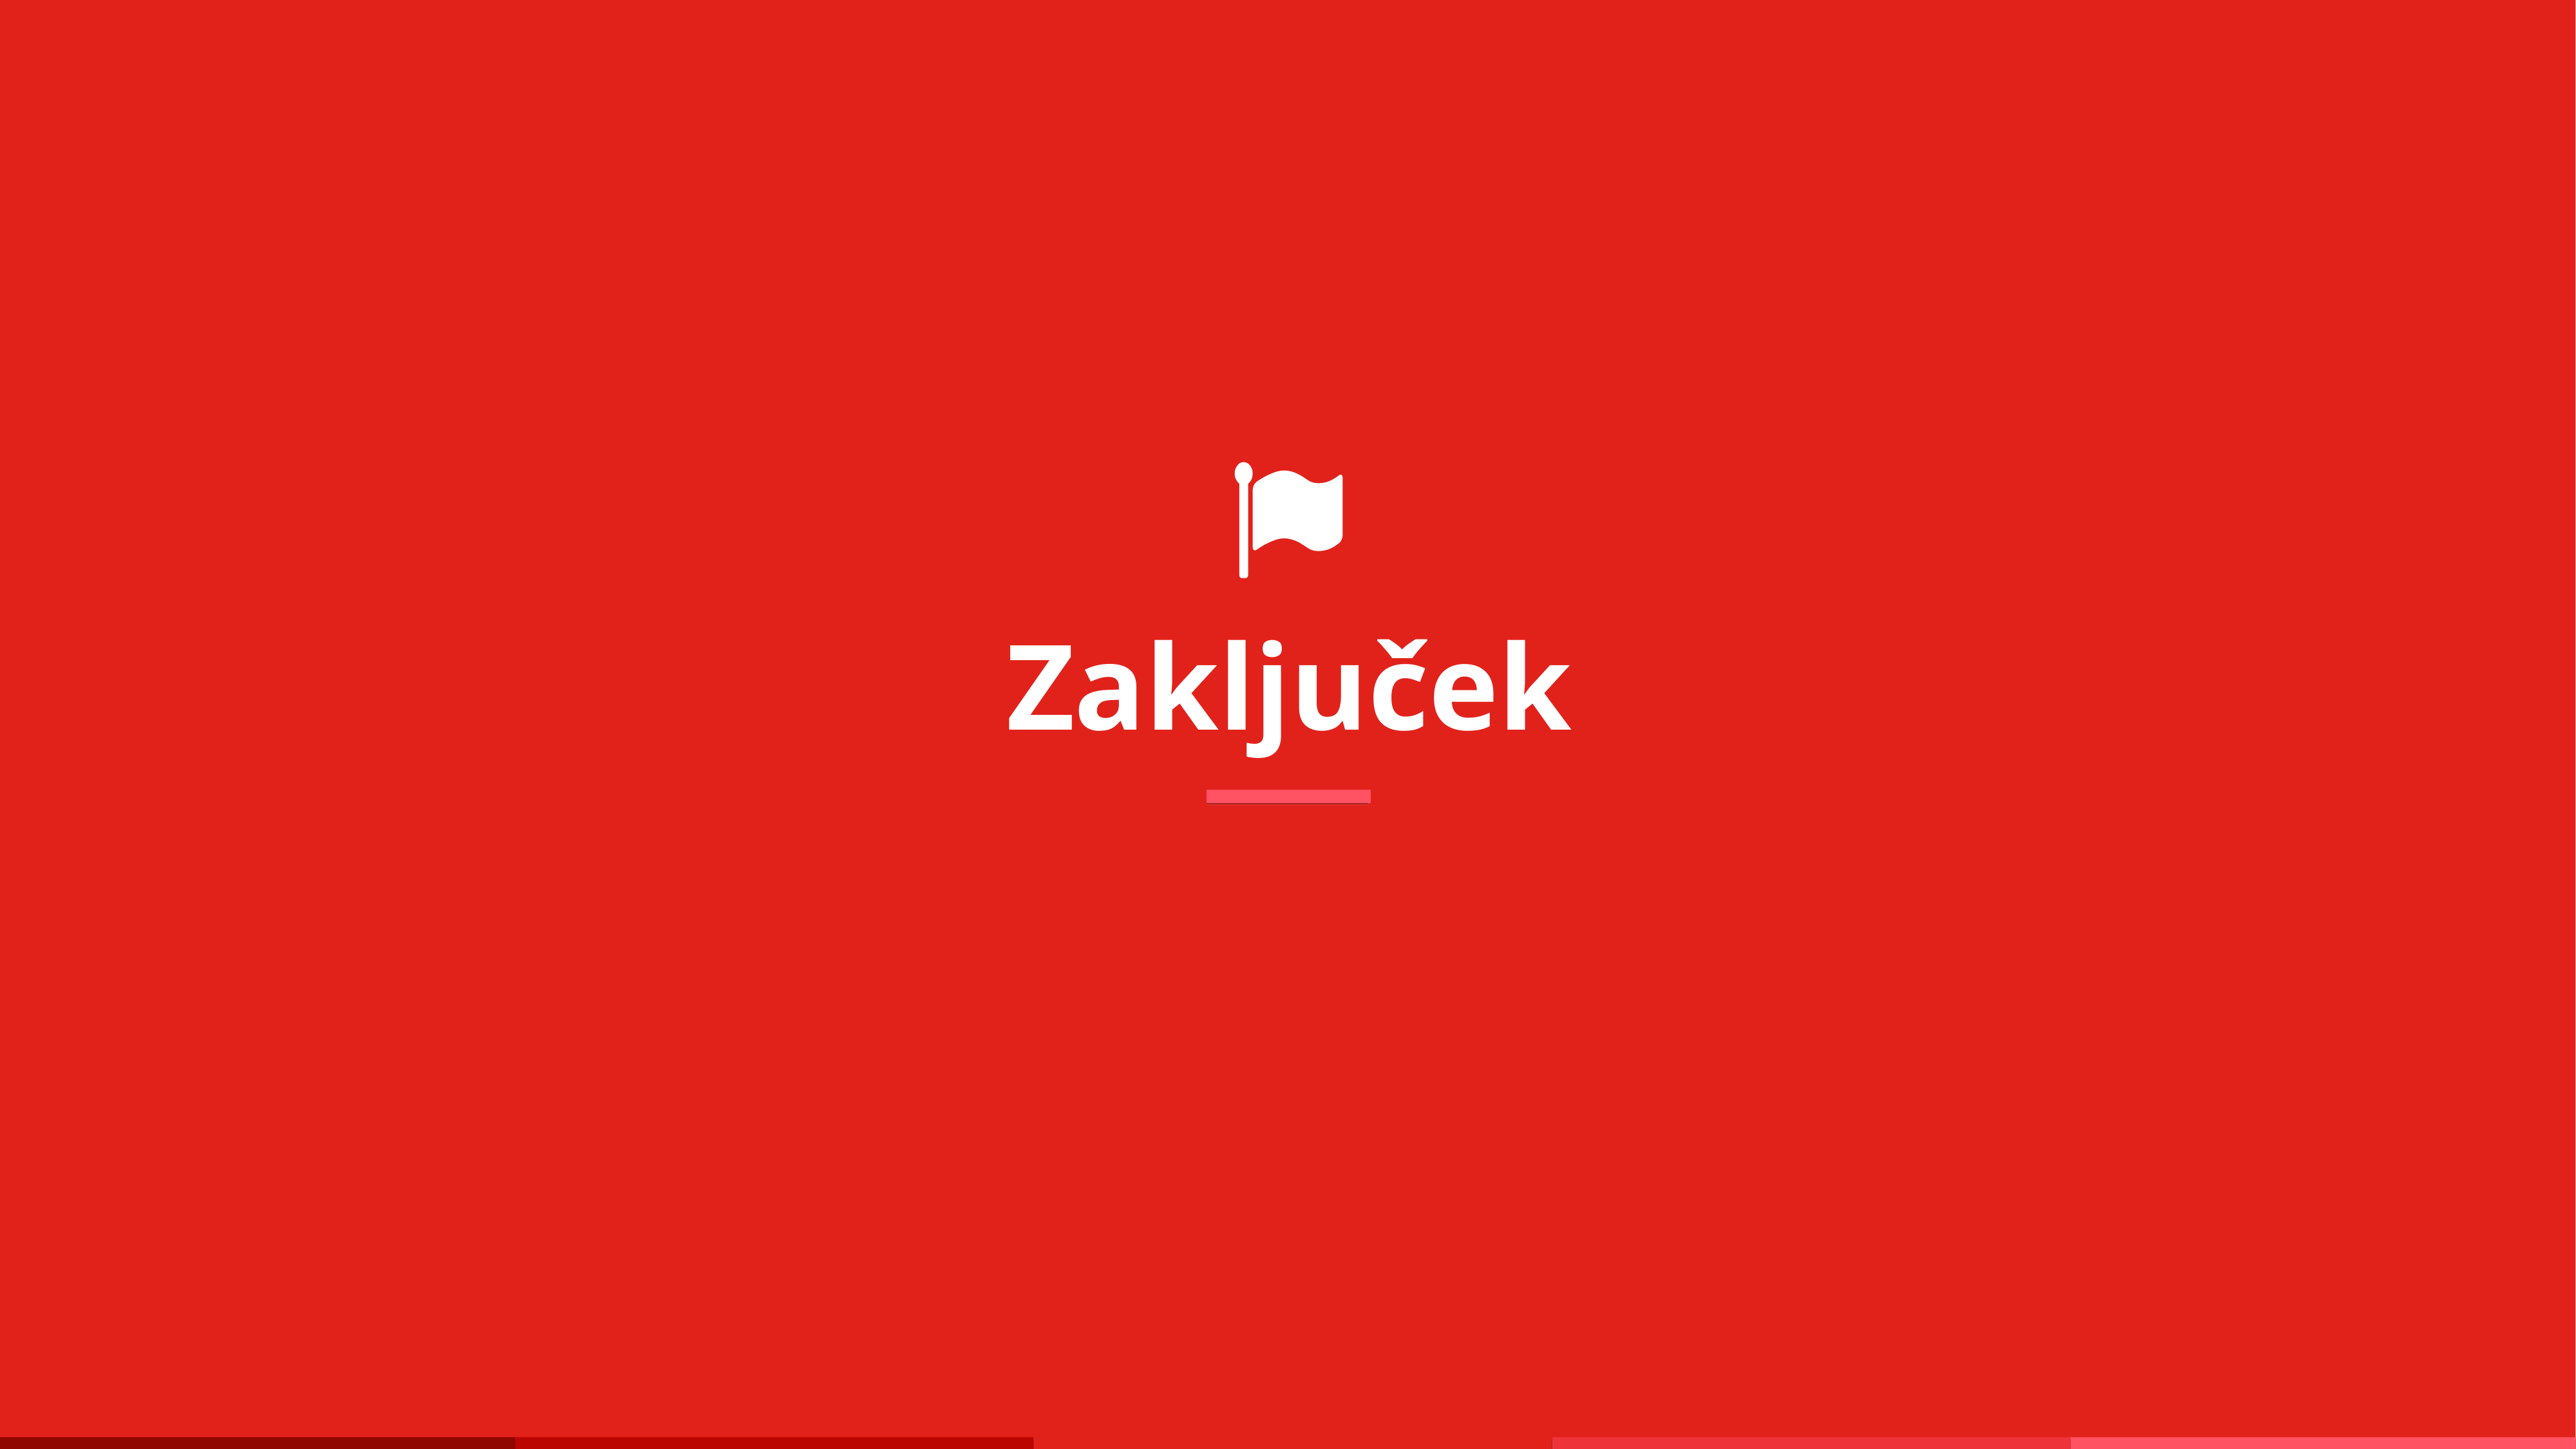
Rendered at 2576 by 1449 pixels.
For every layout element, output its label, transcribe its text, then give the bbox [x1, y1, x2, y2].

text_box Zaključek [384, 623, 2194, 767]
text_box [1207, 790, 1371, 804]
text_box [1252, 470, 1343, 551]
text_box [1234, 462, 1253, 578]
